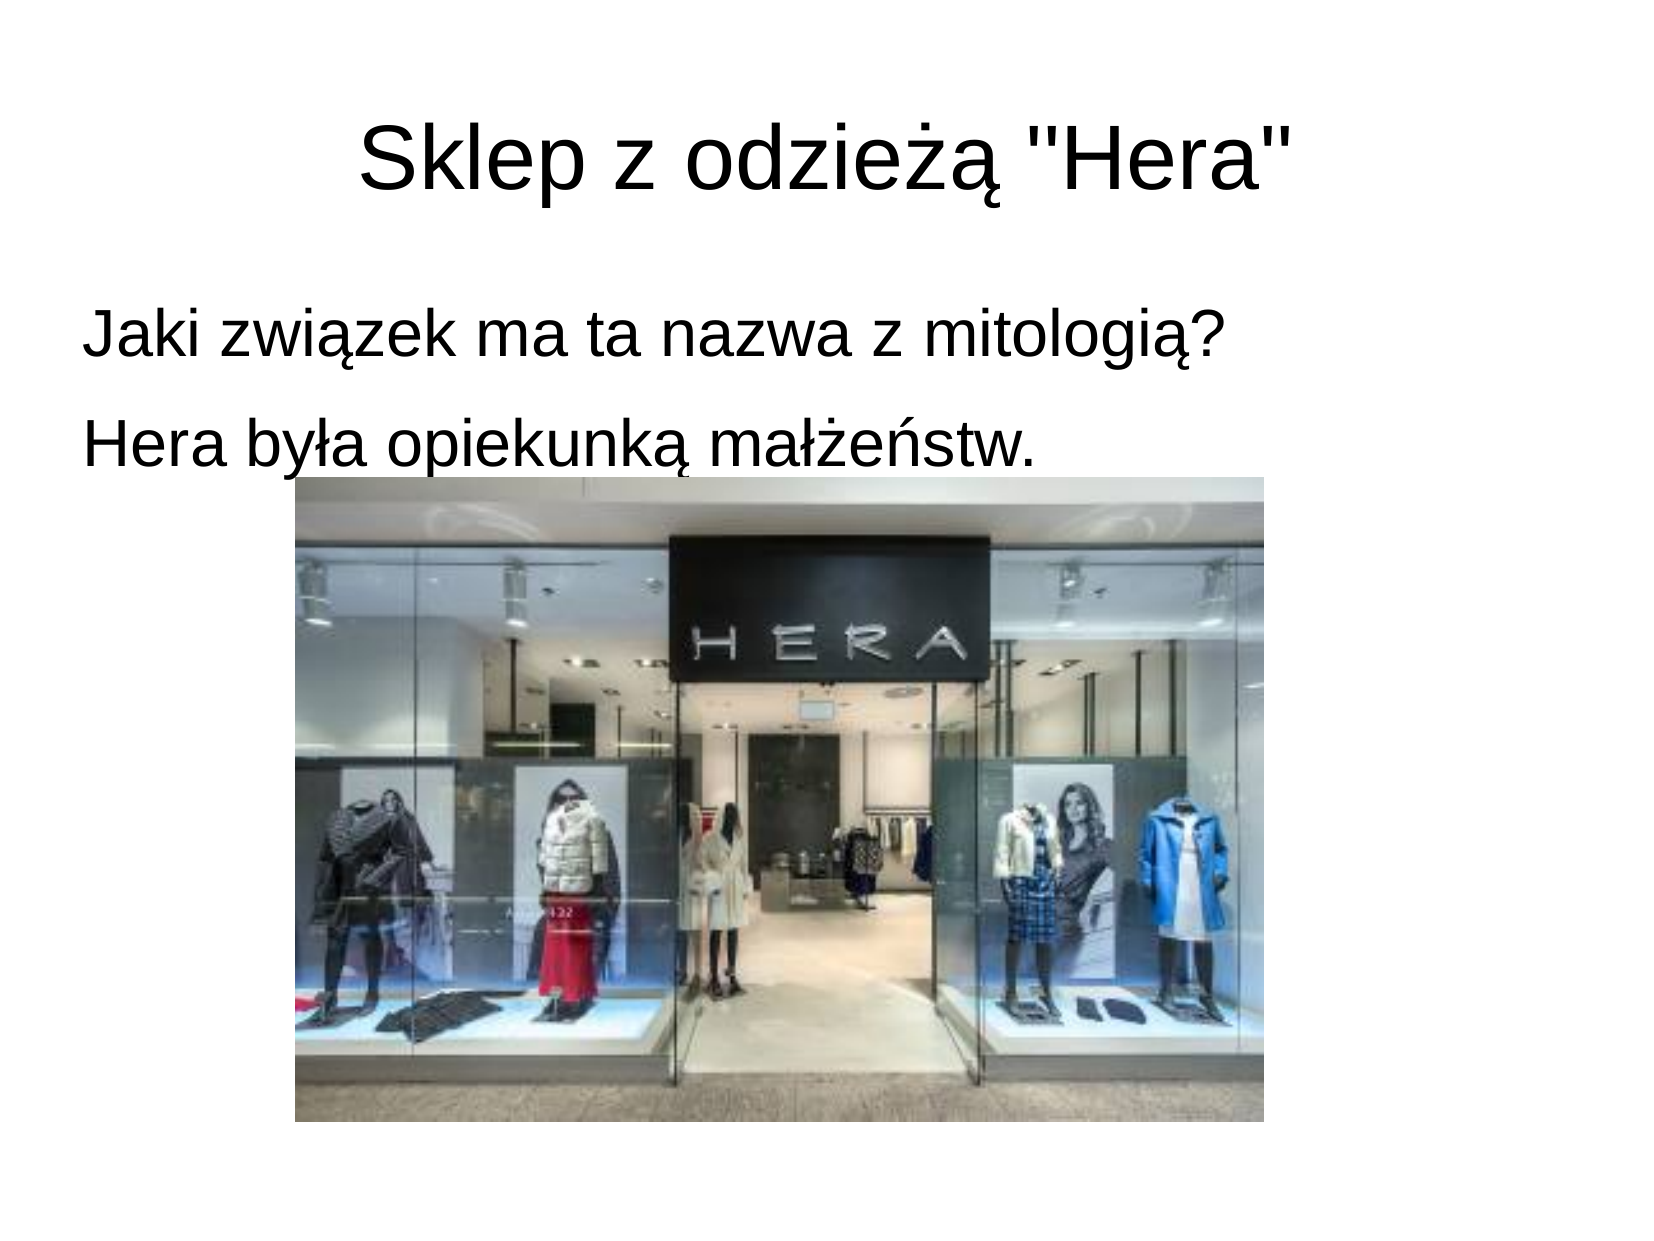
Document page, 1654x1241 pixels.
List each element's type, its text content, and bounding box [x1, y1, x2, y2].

picture [295, 477, 1264, 1123]
list Jaki związek ma ta nazwa z mitologią? Hera była opiekunką małżeństw. [82, 290, 1571, 1010]
title Sklep z odzieżą ''Hera'' [82, 49, 1571, 257]
